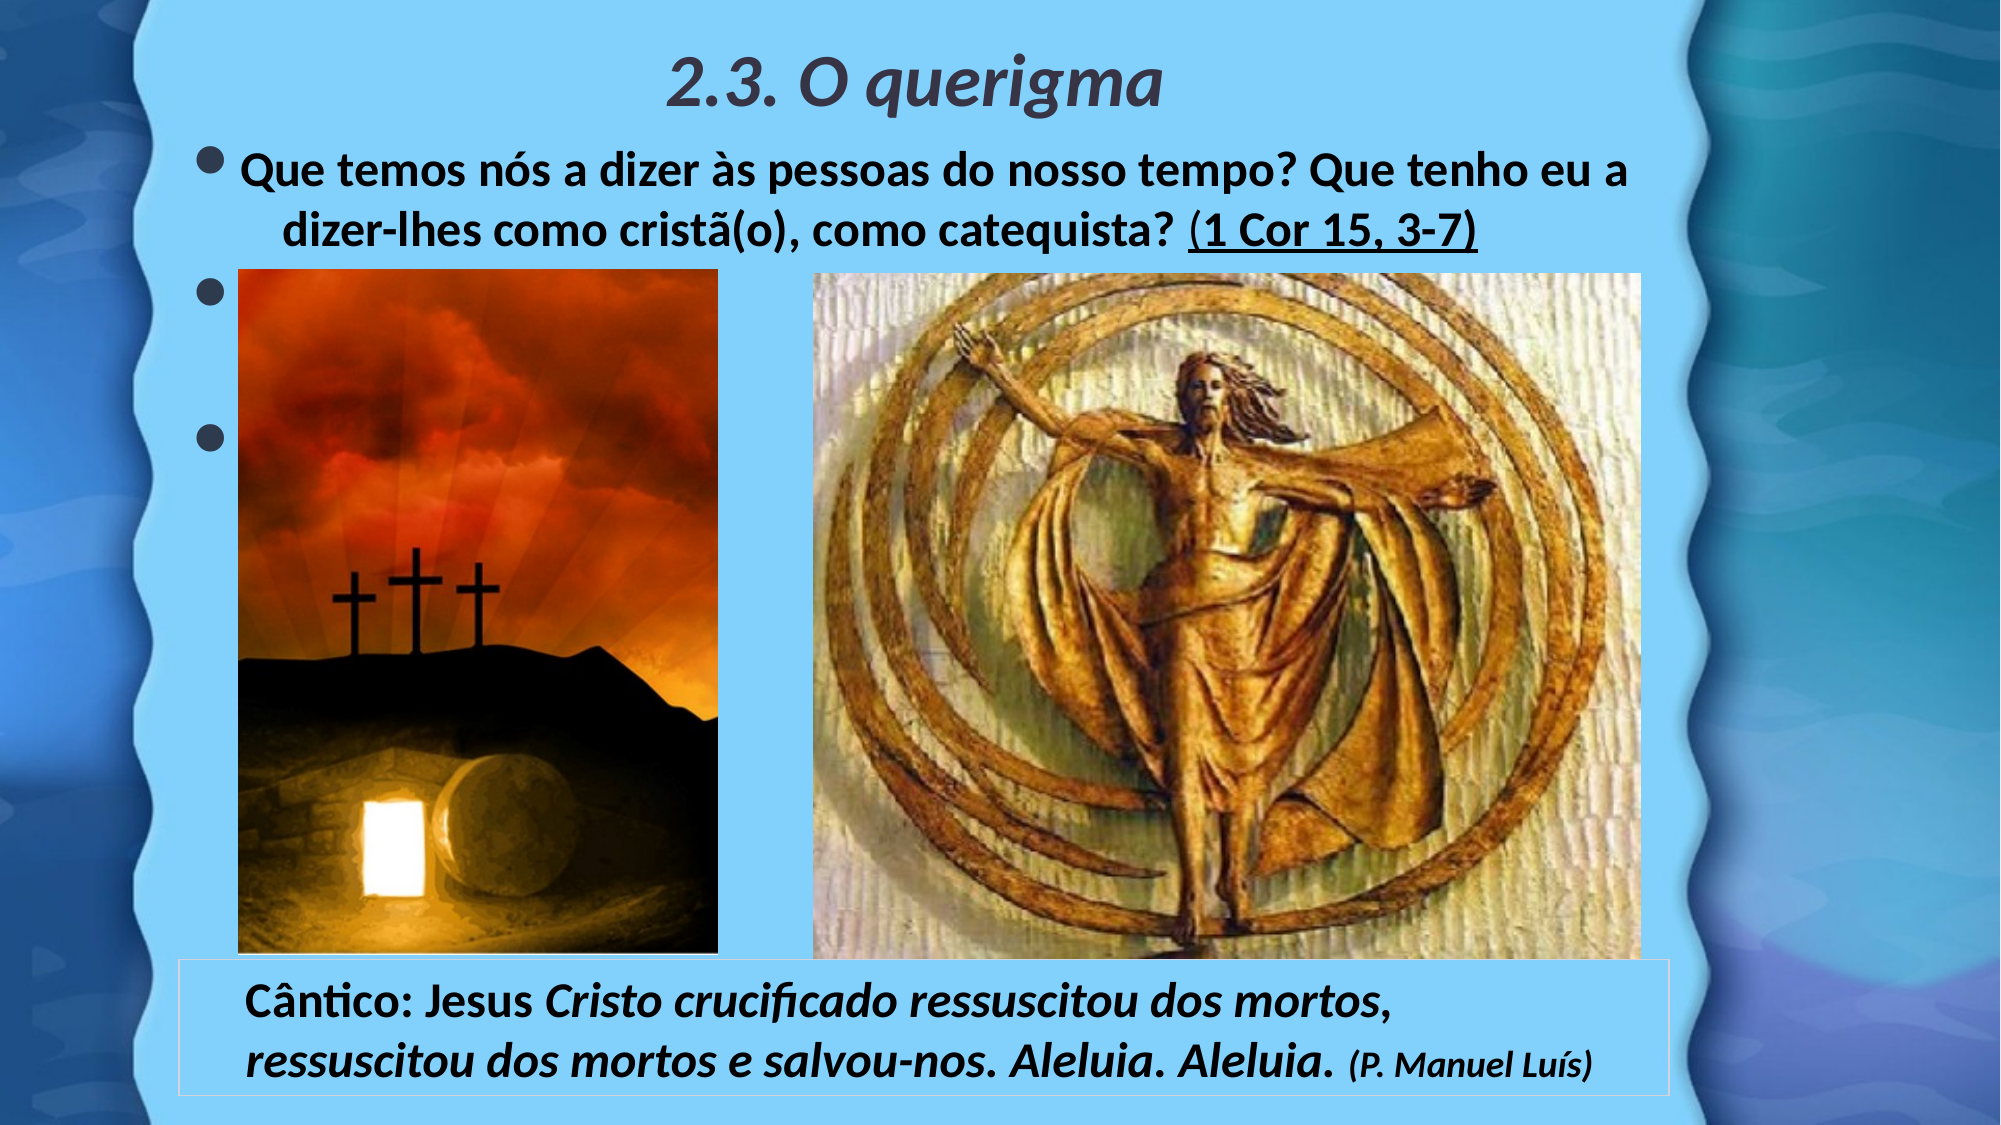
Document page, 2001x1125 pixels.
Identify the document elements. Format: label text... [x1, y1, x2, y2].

title 2.3. O querigma [179, 18, 1669, 128]
picture [813, 273, 1641, 959]
list Que temos nós a dizer às pessoas do nosso tempo? Que tenho eu a dizer-lhes como cristã(o), como catequista? (1 Cor 15, 3-7) [177, 128, 1669, 845]
picture [238, 269, 718, 955]
text_box Cântico: Jesus Cristo crucificado ressuscitou dos mortos, ressuscitou dos mortos e salvou-nos. Aleluia. Aleluia. (P. Manuel Luís) [179, 959, 1669, 1096]
